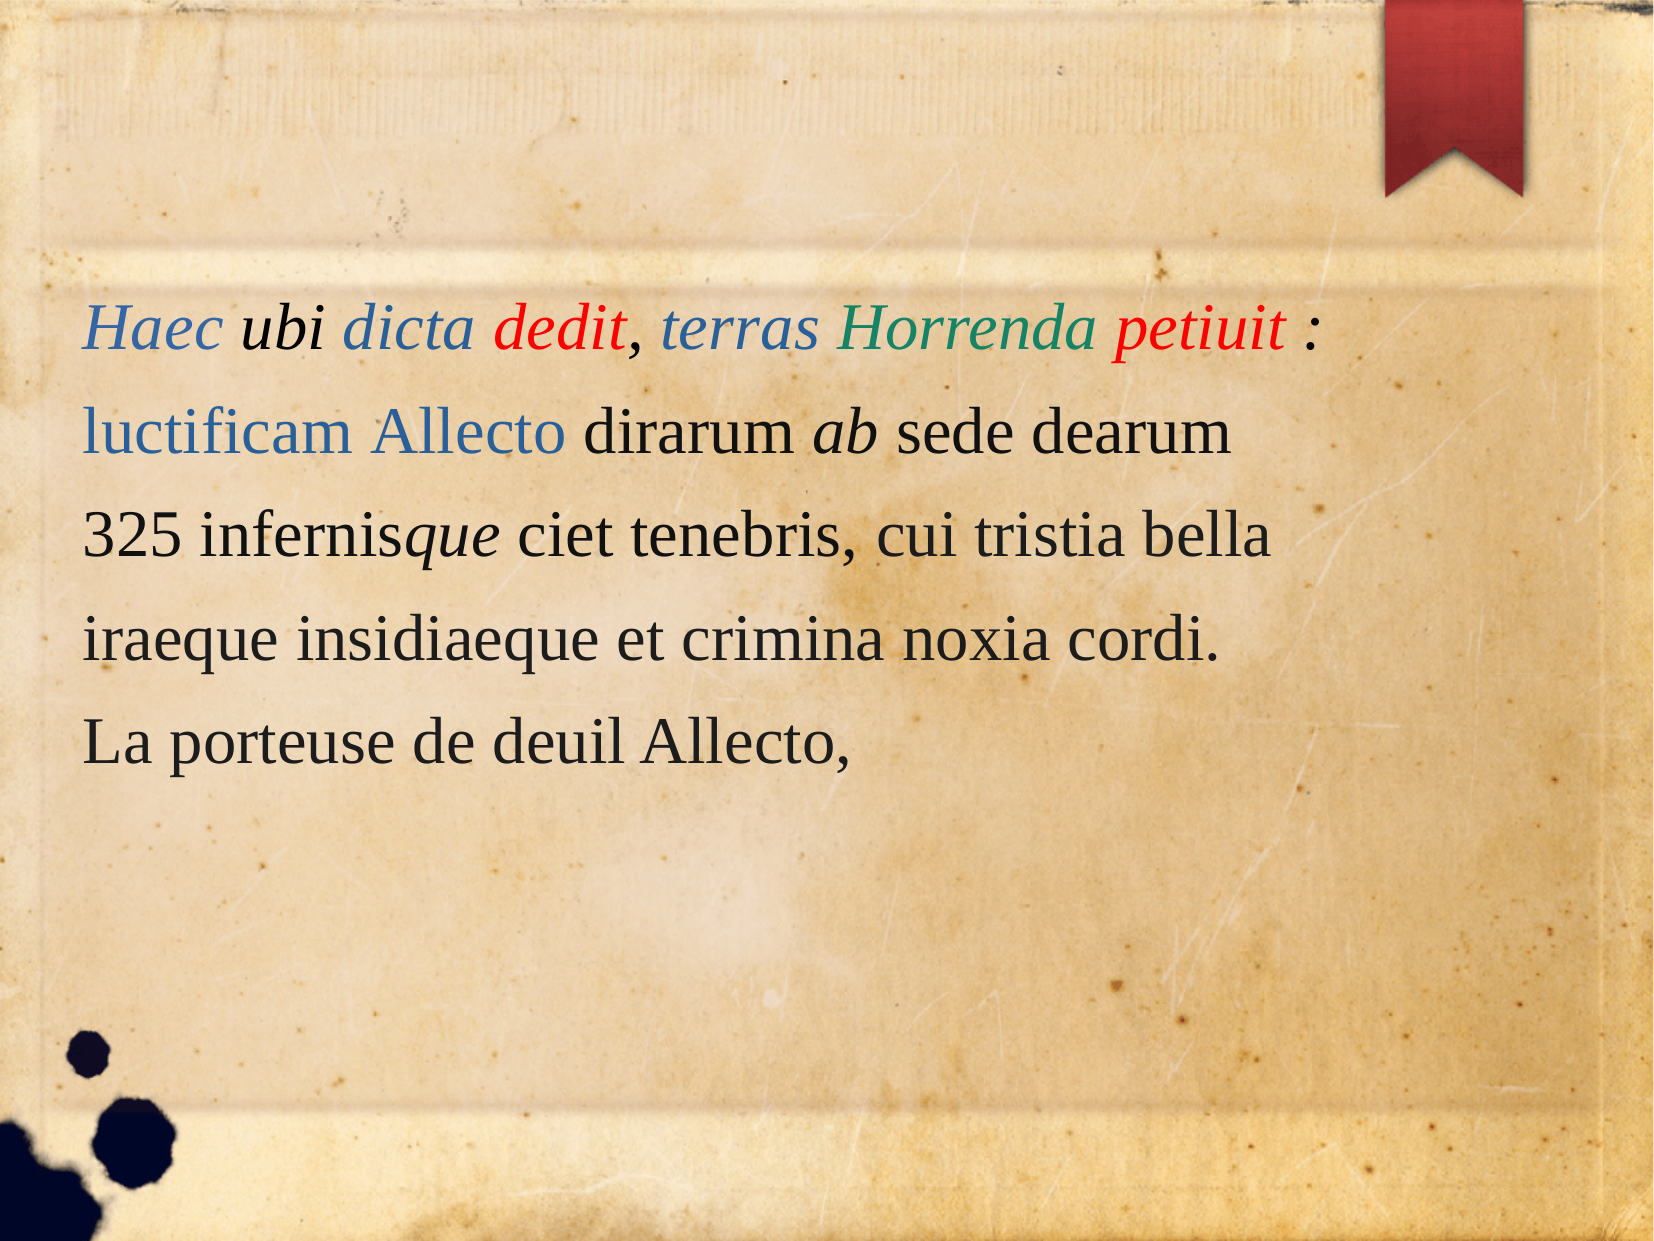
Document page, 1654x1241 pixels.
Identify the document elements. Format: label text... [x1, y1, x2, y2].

picture [0, 0, 1654, 1241]
list Haec ubi dicta dedit, terras Horrenda petiuit : luctificam Allecto dirarum ab sede dearum 325 infernisque ciet tenebris, cui tristia bella iraeque insidiaeque et crimina noxia cordi. La porteuse de deuil Allecto, [82, 290, 1538, 1010]
